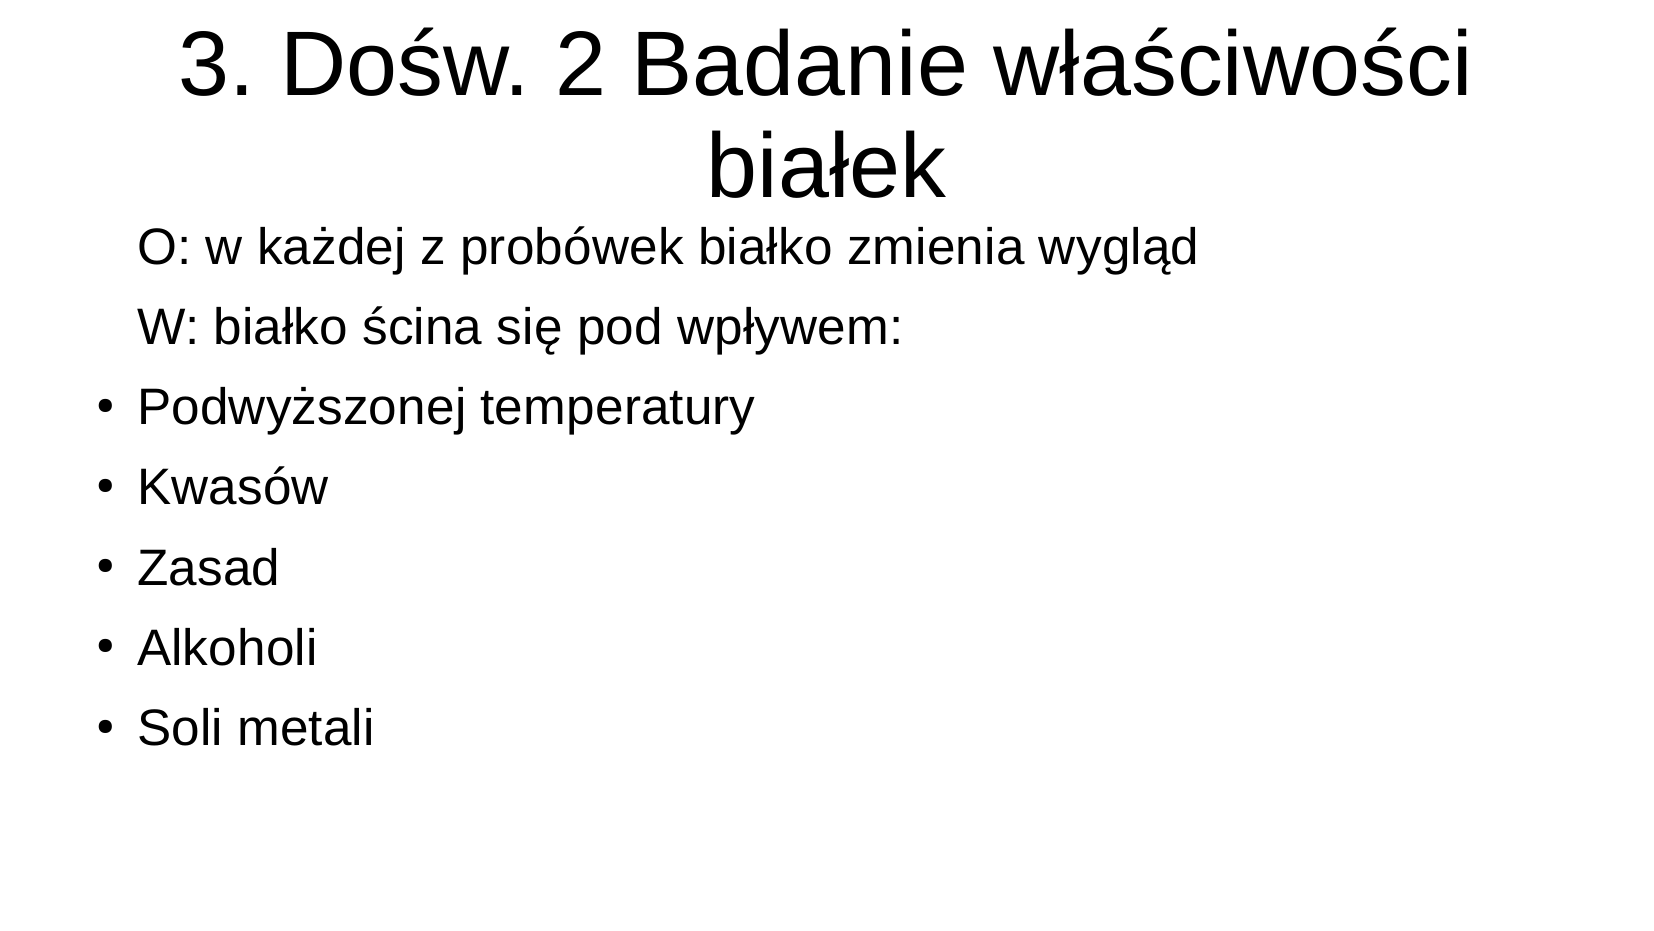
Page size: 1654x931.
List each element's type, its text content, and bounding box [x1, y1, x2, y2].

title 3. Dośw. 2 Badanie właściwości białek [82, 12, 1571, 217]
list O: w każdej z probówek białko zmienia wygląd W: białko ścina się pod wpływem: Podwyższonej temperatury Kwasów Zasad Alkoholi Soli metali [82, 217, 1571, 758]
